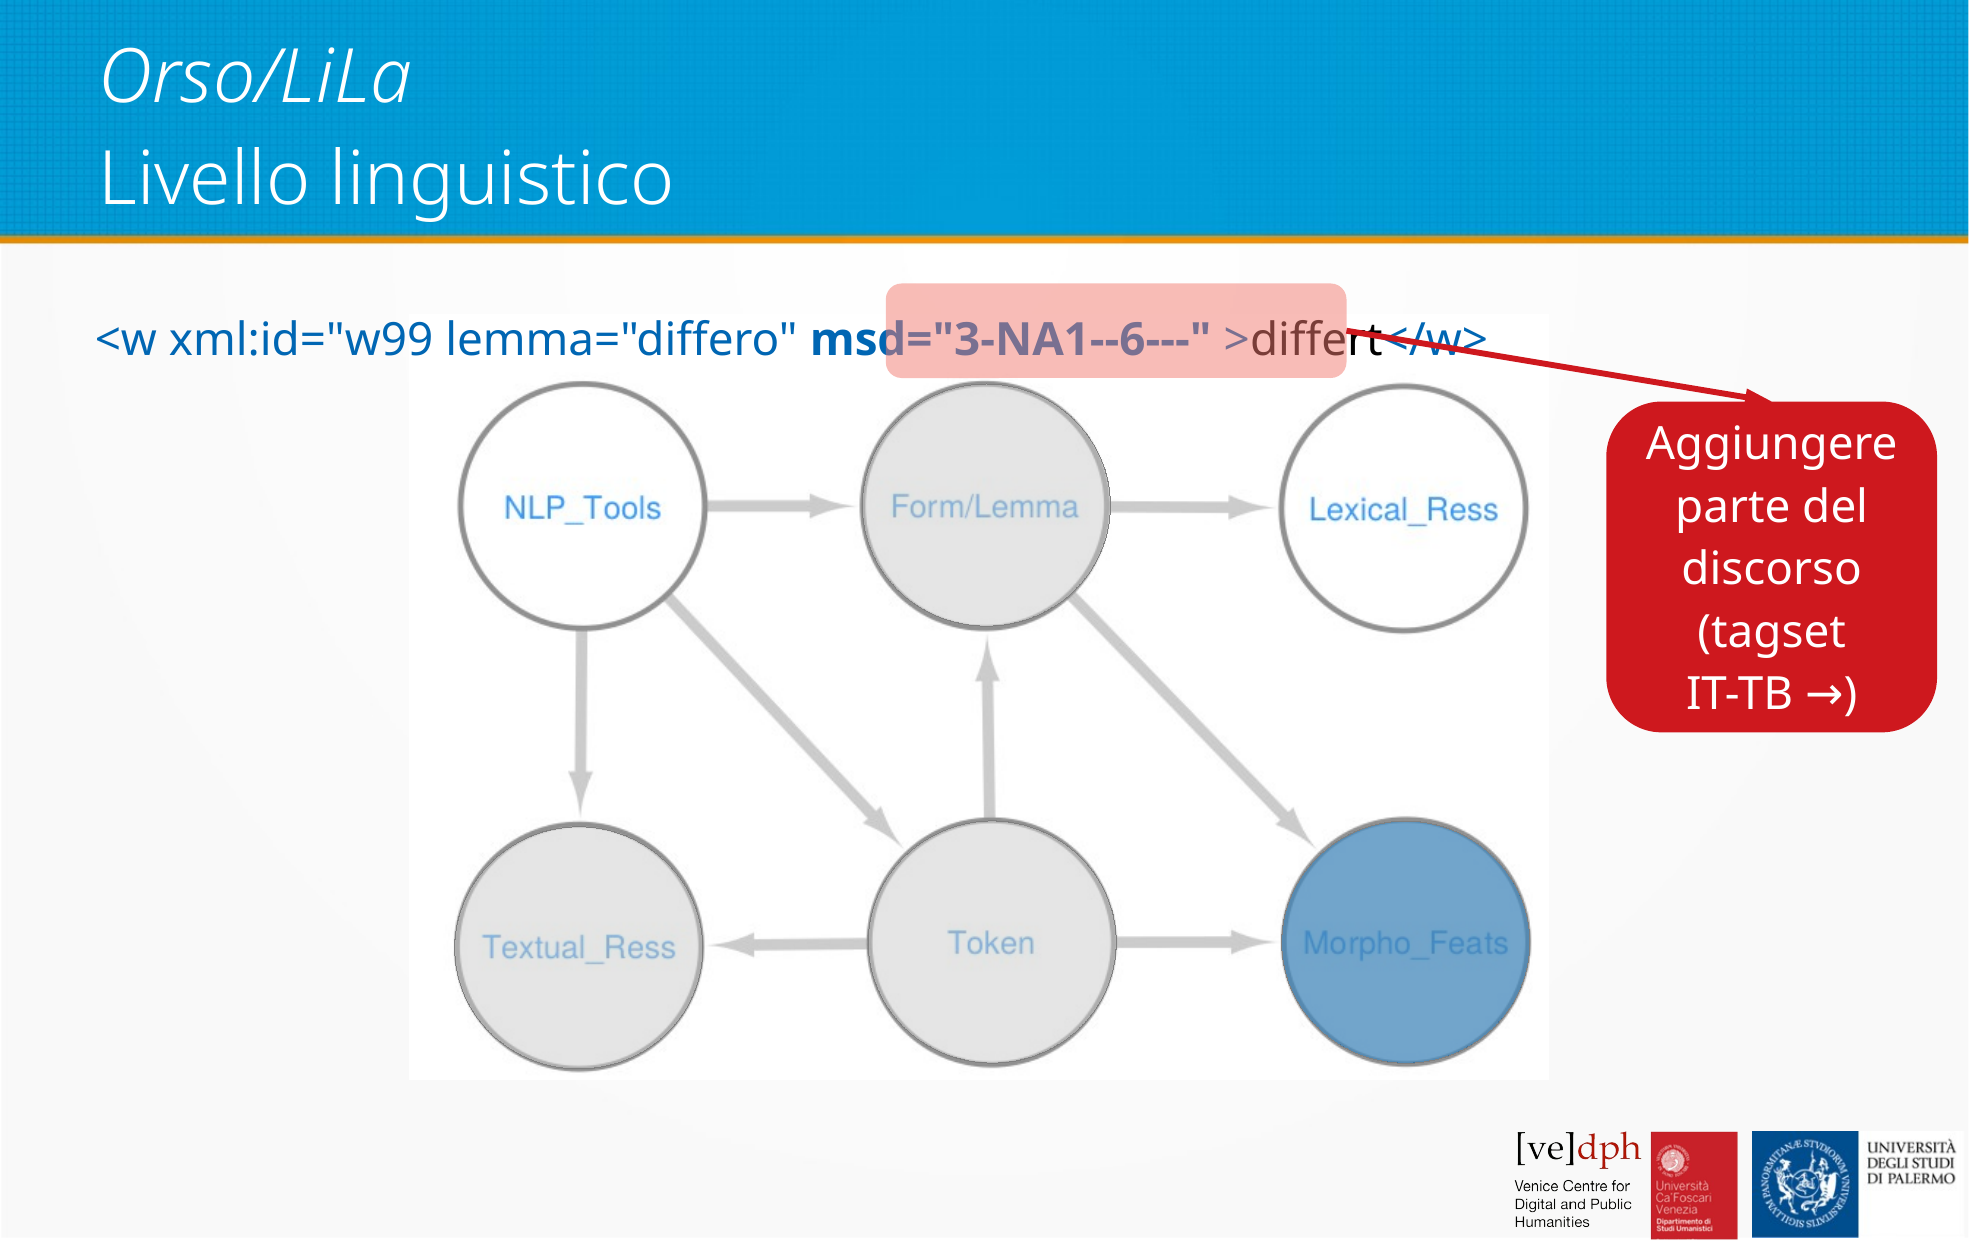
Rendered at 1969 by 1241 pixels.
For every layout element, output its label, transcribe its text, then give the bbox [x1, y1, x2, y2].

picture [0, 233, 1969, 1241]
text_box <w xml:id="w99 lemma="differo" msd="3-NA1--6---" >differt</w> [88, 278, 1784, 397]
text_box [1281, 821, 1530, 1064]
title Orso/LiLa Livello linguistico [98, 19, 1870, 227]
text_box [868, 820, 1117, 1064]
text_box Aggiungere parte del discorso (tagset IT-TB →) [1606, 401, 1938, 733]
text_box [454, 826, 703, 1069]
text_box [885, 283, 1347, 379]
text_box [862, 383, 1111, 627]
